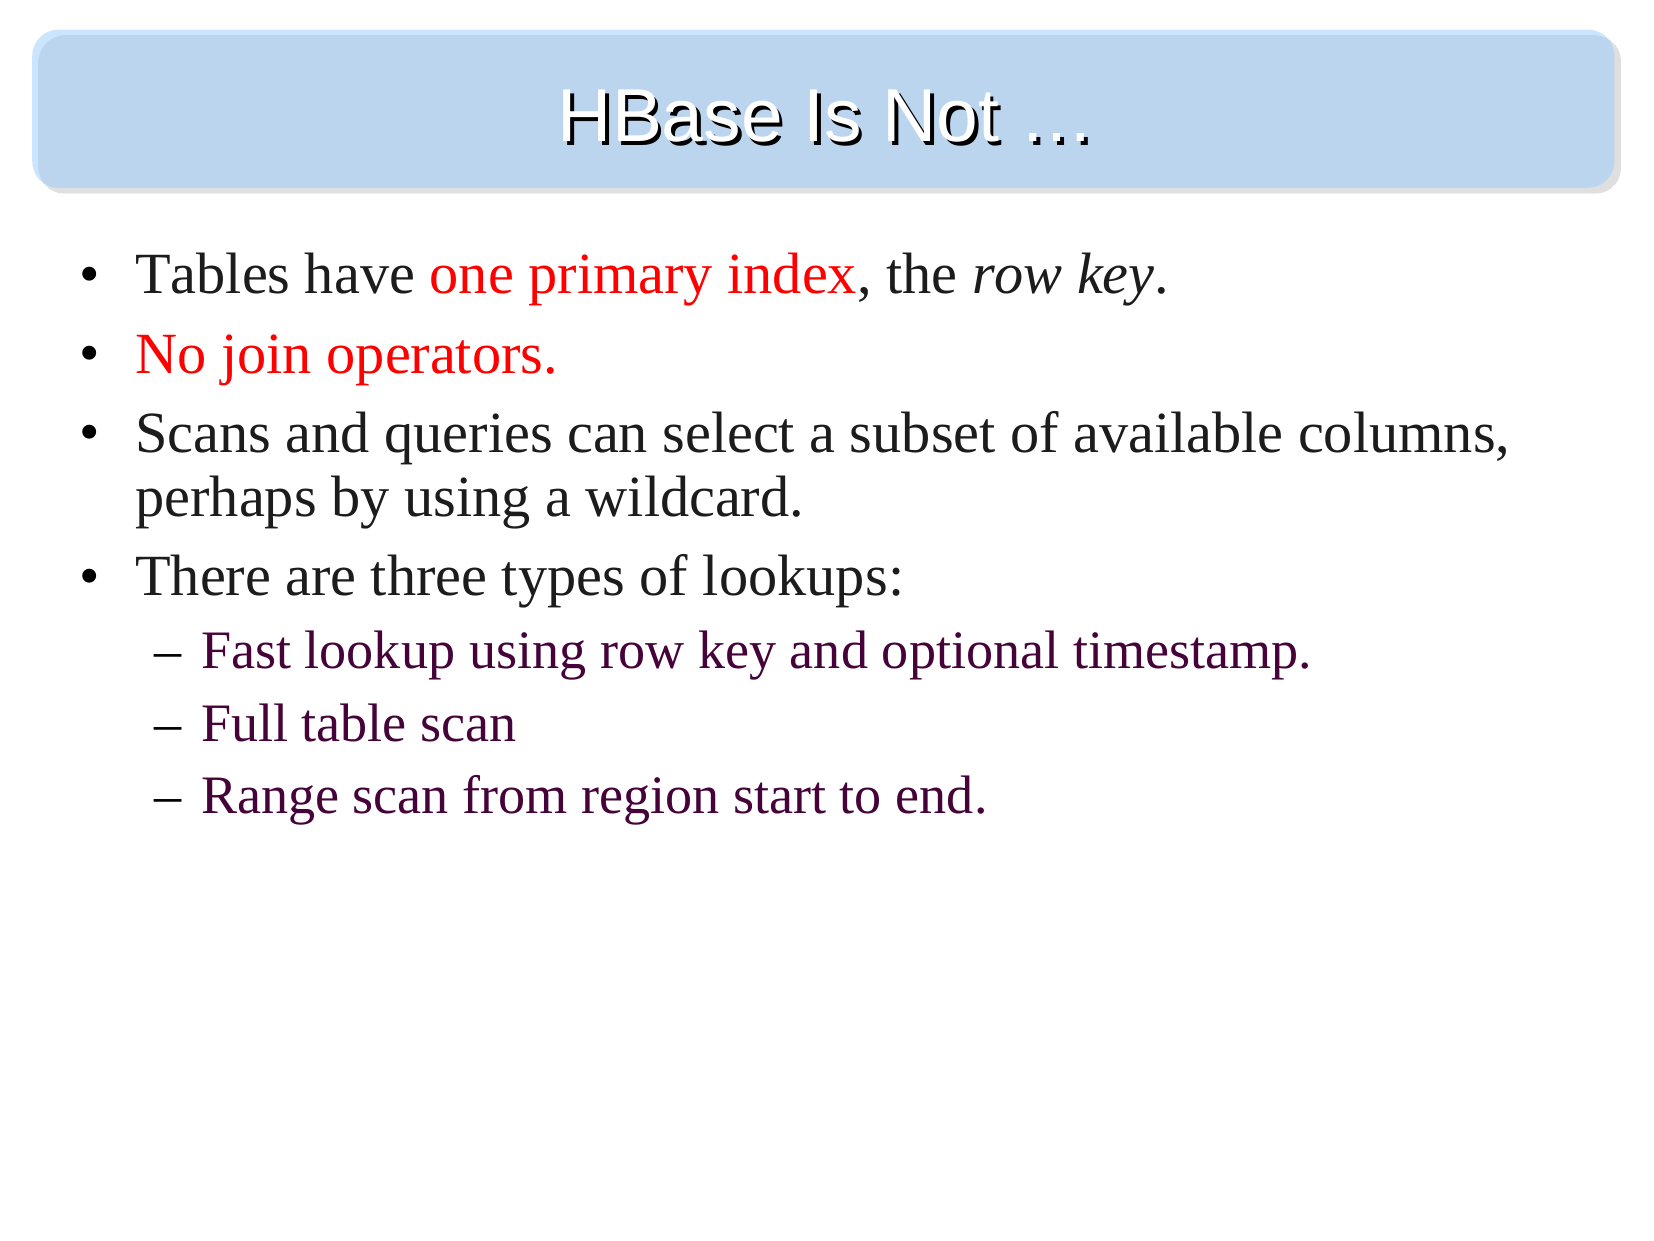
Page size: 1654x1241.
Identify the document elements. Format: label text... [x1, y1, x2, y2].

text_box [32, 29, 123, 188]
list Tables have one primary index, the row key. No join operators. Scans and queries can select a subset of available columns, perhaps by using a wildcard. There are three types of lookups: Fast lookup using row key and optional timestamp. Full table scan Range scan from region start to end. [64, 234, 1600, 1053]
title HBase Is Not … [123, 12, 1530, 219]
text_box [1530, 29, 1615, 188]
